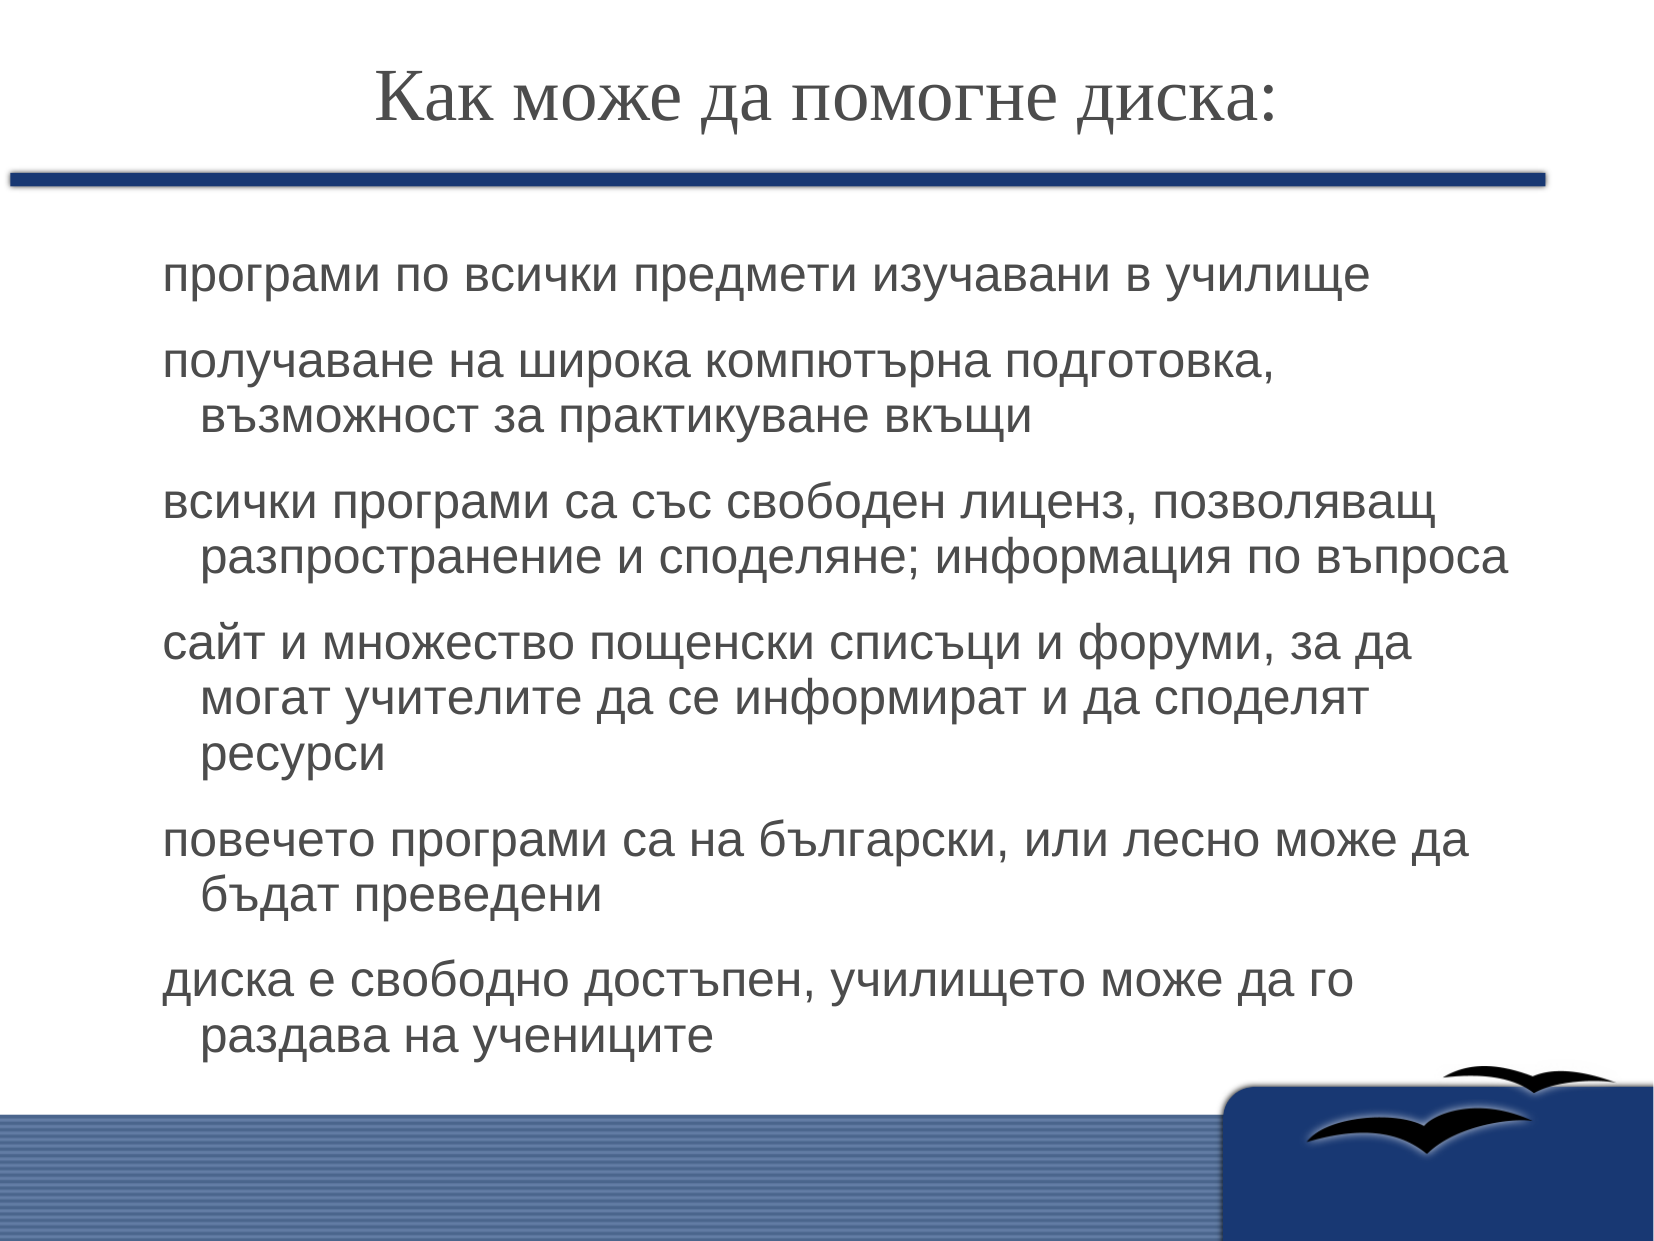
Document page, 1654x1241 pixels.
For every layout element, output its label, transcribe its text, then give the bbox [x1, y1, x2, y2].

title Как може да помогне диска: [121, 27, 1534, 164]
list програми по всички предмети изучавани в училище получаване на широка компютърна подготовка, възможност за практикуване вкъщи всички програми са със свободен лиценз, позволяващ разпространение и споделяне; информация по въпроса сайт и множество пощенски списъци и форуми, за да могат учителите да се информират и да споделят ресурси повечето програми са на български, или лесно може да бъдат преведени диска е свободно достъпен, училището може да го раздава на учениците [124, 246, 1537, 1064]
picture [0, 0, 1654, 1241]
